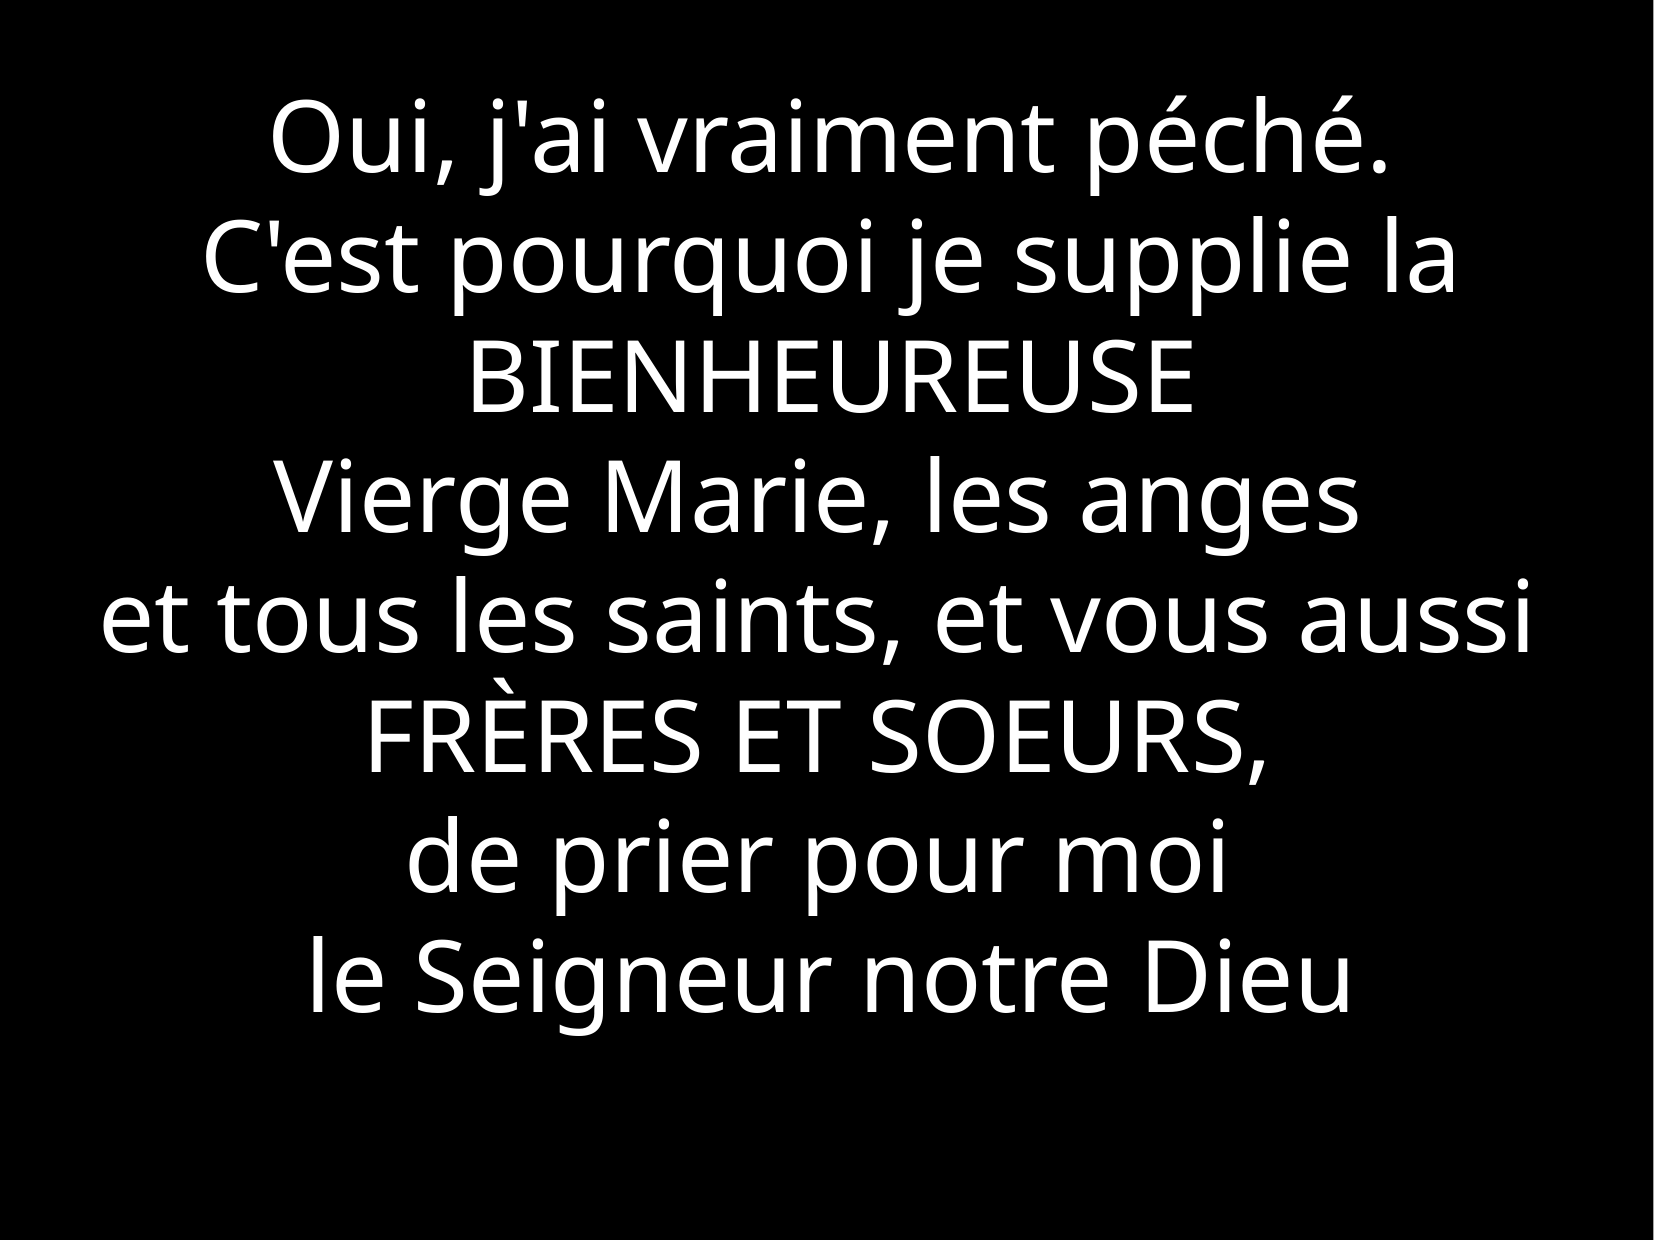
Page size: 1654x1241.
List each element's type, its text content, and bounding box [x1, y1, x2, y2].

text_box Oui, j'ai vraiment péché. C'est pourquoi je supplie la BIENHEUREUSE Vierge Marie, les anges et tous les saints, et vous aussi FRÈRES ET SOEURS, de prier pour moi le Seigneur notre Dieu [9, 65, 1654, 1074]
